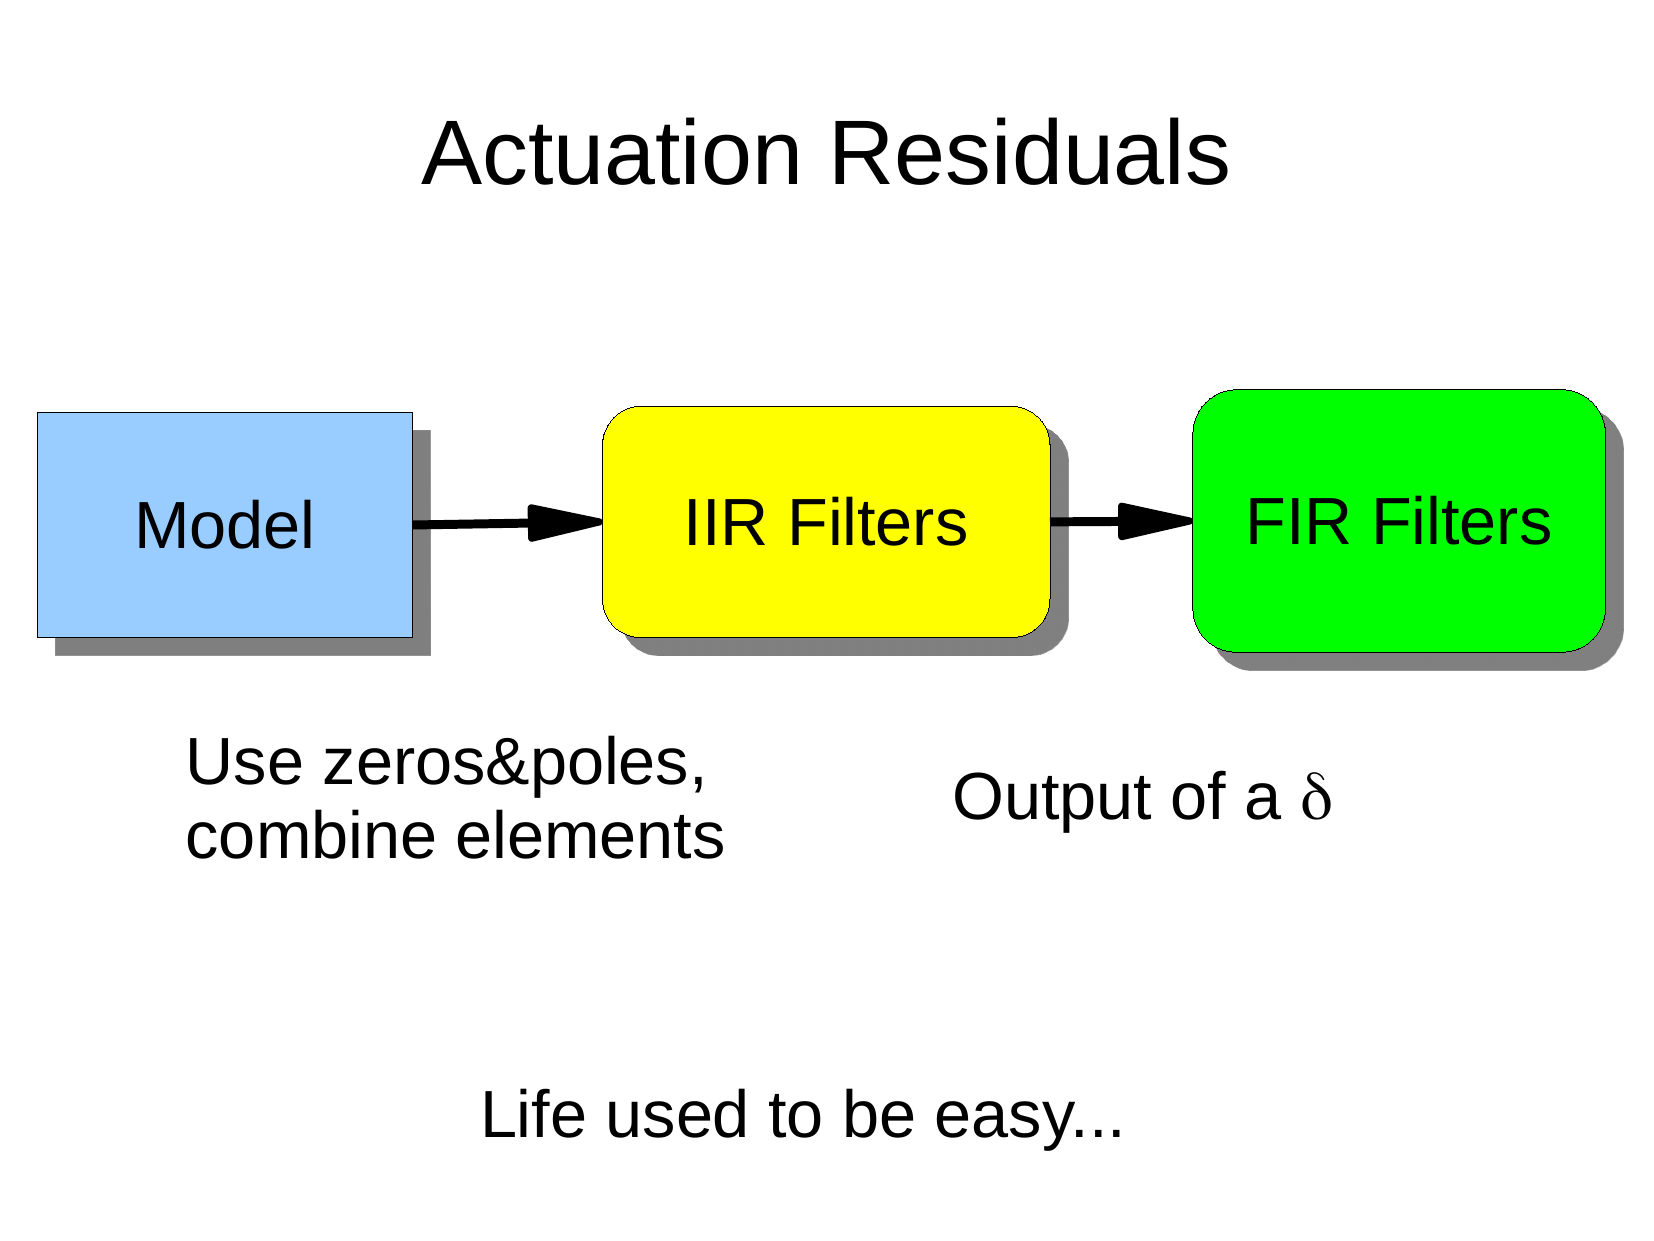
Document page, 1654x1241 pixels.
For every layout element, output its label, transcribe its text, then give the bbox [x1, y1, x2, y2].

text_box Model [37, 412, 413, 638]
text_box Output of a d [937, 752, 1349, 855]
text_box FIR Filters [1192, 389, 1606, 653]
text_box Life used to be easy... [465, 1069, 1141, 1168]
text_box Use zeros&poles, combine elements [170, 716, 742, 898]
text_box IIR Filters [602, 406, 1051, 638]
title Actuation Residuals [82, 49, 1571, 257]
